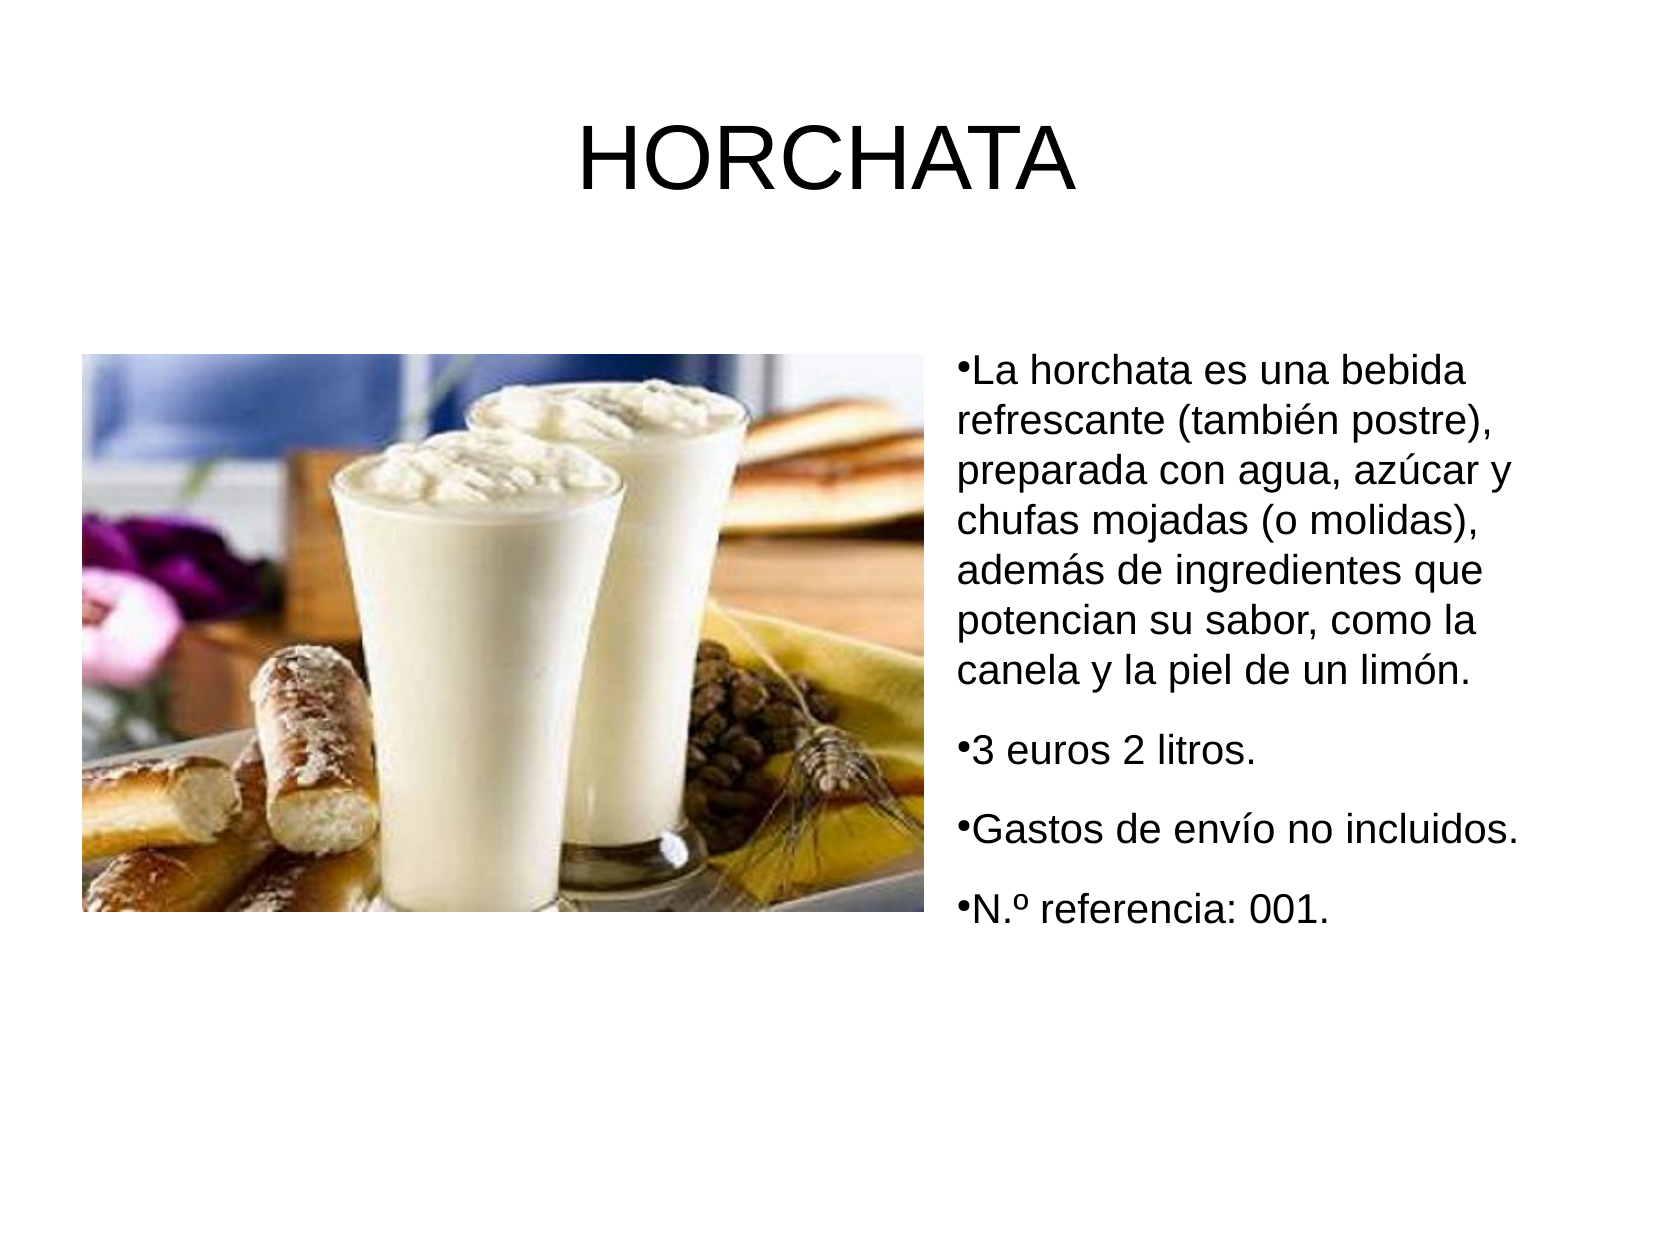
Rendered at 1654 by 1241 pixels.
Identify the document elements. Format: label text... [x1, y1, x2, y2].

title HORCHATA [82, 49, 1571, 257]
picture [82, 354, 924, 912]
list La horchata es una bebida refrescante (también postre), preparada con agua, azúcar y chufas mojadas (o molidas), además de ingredientes que potencian su sabor, como la canela y la piel de un limón. 3 euros 2 litros. Gastos de envío no incluidos. N.º referencia: 001. [956, 342, 1607, 939]
